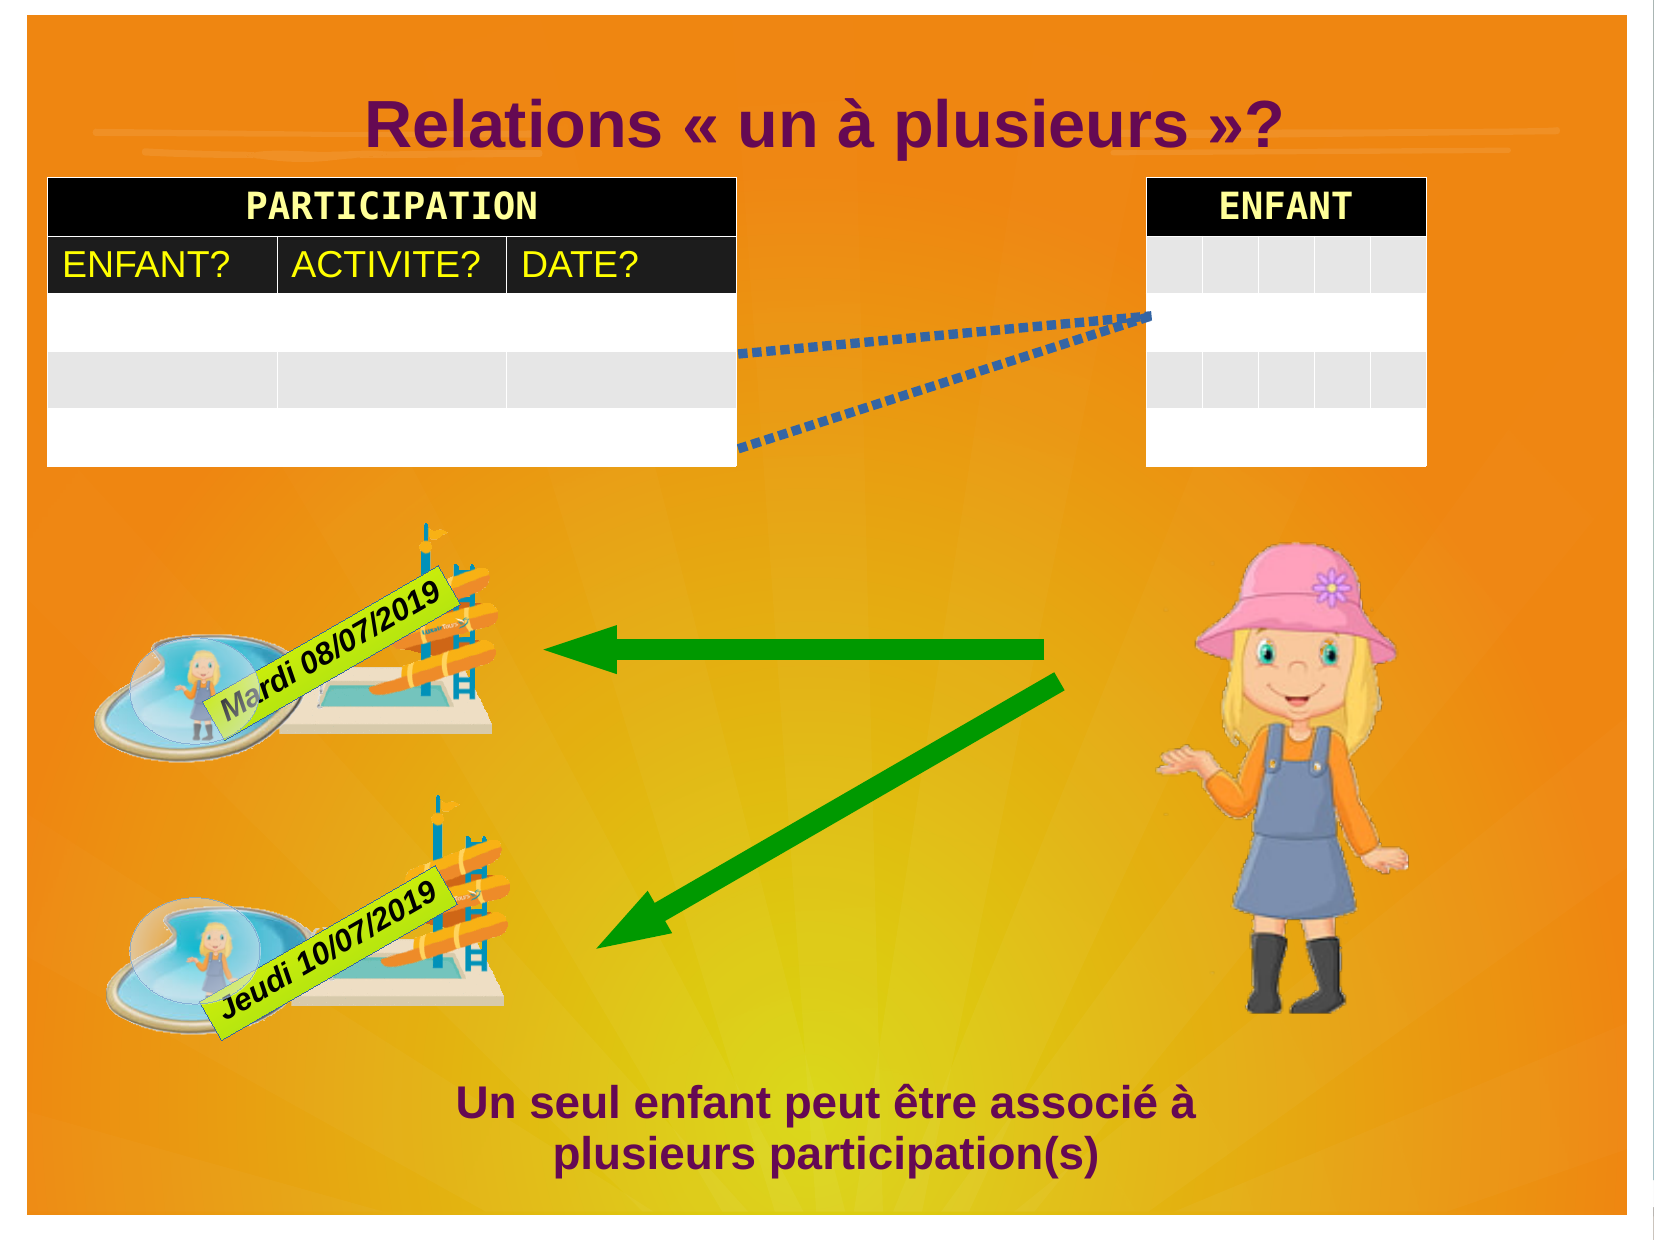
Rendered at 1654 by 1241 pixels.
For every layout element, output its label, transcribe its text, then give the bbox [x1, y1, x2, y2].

table_cell [1371, 294, 1426, 351]
table_cell [1315, 352, 1370, 408]
text_box Mardi 08/07/2019 [223, 565, 461, 741]
text_box Jeudi 10/07/2019 [200, 865, 458, 1041]
text_box Relations « un à plusieurs »? [577, 59, 1074, 189]
table_cell ENFANT? [48, 237, 277, 293]
table_cell ACTIVITE? [278, 237, 506, 293]
table_header PARTICIPATION [48, 178, 736, 236]
table_cell [1203, 352, 1258, 408]
table_cell [48, 409, 277, 466]
table_cell [48, 294, 277, 351]
table_cell [1259, 352, 1314, 408]
table_cell [1315, 294, 1370, 351]
text_box [129, 897, 260, 1005]
table_cell [1315, 237, 1370, 293]
table_cell [1147, 294, 1202, 351]
table_header ENFANT [1147, 178, 1426, 236]
table_cell [1259, 237, 1314, 293]
table_cell [278, 294, 506, 351]
table_cell [507, 294, 736, 351]
table_cell [1203, 294, 1258, 351]
table_cell [1371, 352, 1426, 408]
table_cell [1147, 409, 1202, 466]
table_cell [1371, 237, 1426, 293]
table_cell [278, 409, 506, 430]
table_cell [1203, 237, 1258, 293]
table_cell [1147, 237, 1202, 293]
text_box [129, 637, 260, 745]
table_cell DATE? [507, 237, 736, 293]
table_cell [1259, 294, 1314, 351]
table_cell [278, 352, 506, 408]
table_cell [1203, 409, 1258, 466]
table_cell [1259, 409, 1314, 466]
table_cell [1315, 409, 1370, 466]
text_box Un seul enfant peut être associé à plusieurs participation(s) [578, 1062, 1075, 1193]
table_cell [48, 352, 277, 408]
table_cell [1371, 409, 1426, 466]
picture [91, 430, 535, 1105]
table_cell [507, 352, 736, 408]
table_cell [507, 409, 736, 466]
picture [498, 1098, 507, 1105]
table_cell [1147, 352, 1202, 408]
picture [1133, 520, 1441, 1016]
